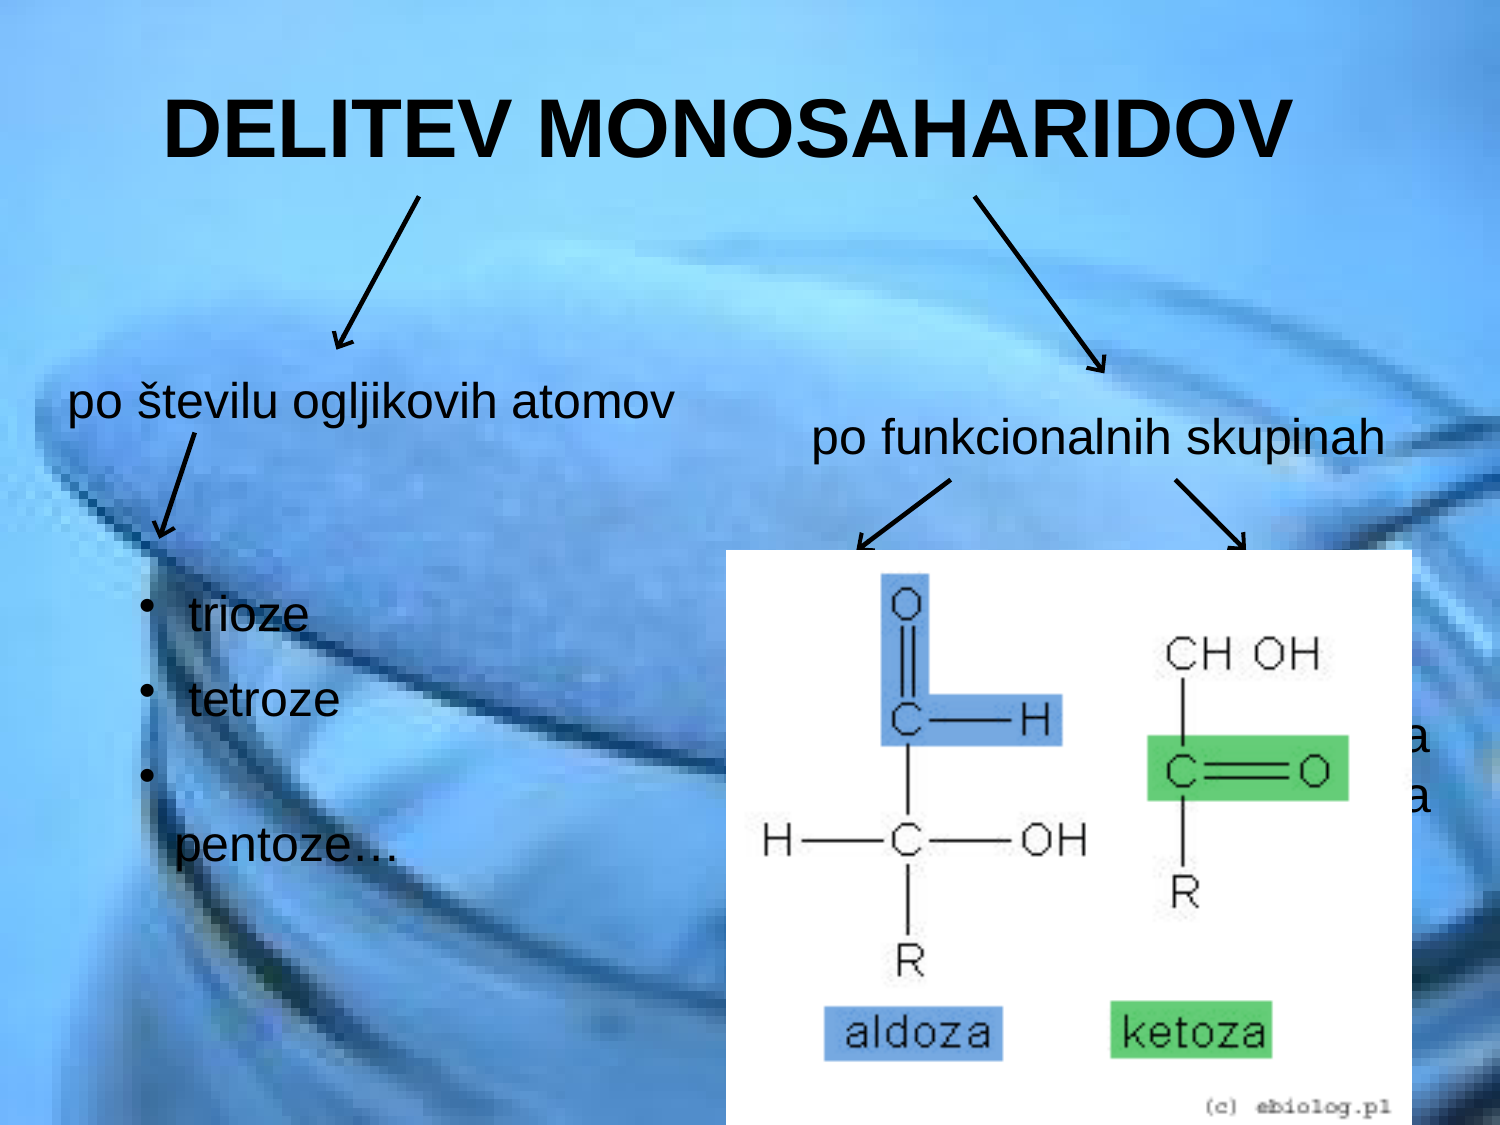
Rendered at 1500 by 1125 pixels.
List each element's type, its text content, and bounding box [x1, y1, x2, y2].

text_box po funkcionalnih skupinah [797, 397, 1436, 472]
picture [0, 0, 1500, 1125]
text_box trioze tetroze pentoze… [123, 574, 420, 879]
text_box DELITEV MONOSAHARIDOV [147, 66, 1353, 182]
text_box ALDOZE hidroksilna in aldehidna skupina [714, 586, 726, 926]
text_box KETOZE hidroksilna in ketonska skupina [1412, 609, 1459, 890]
text_box po številu ogljikovih atomov [53, 361, 703, 437]
